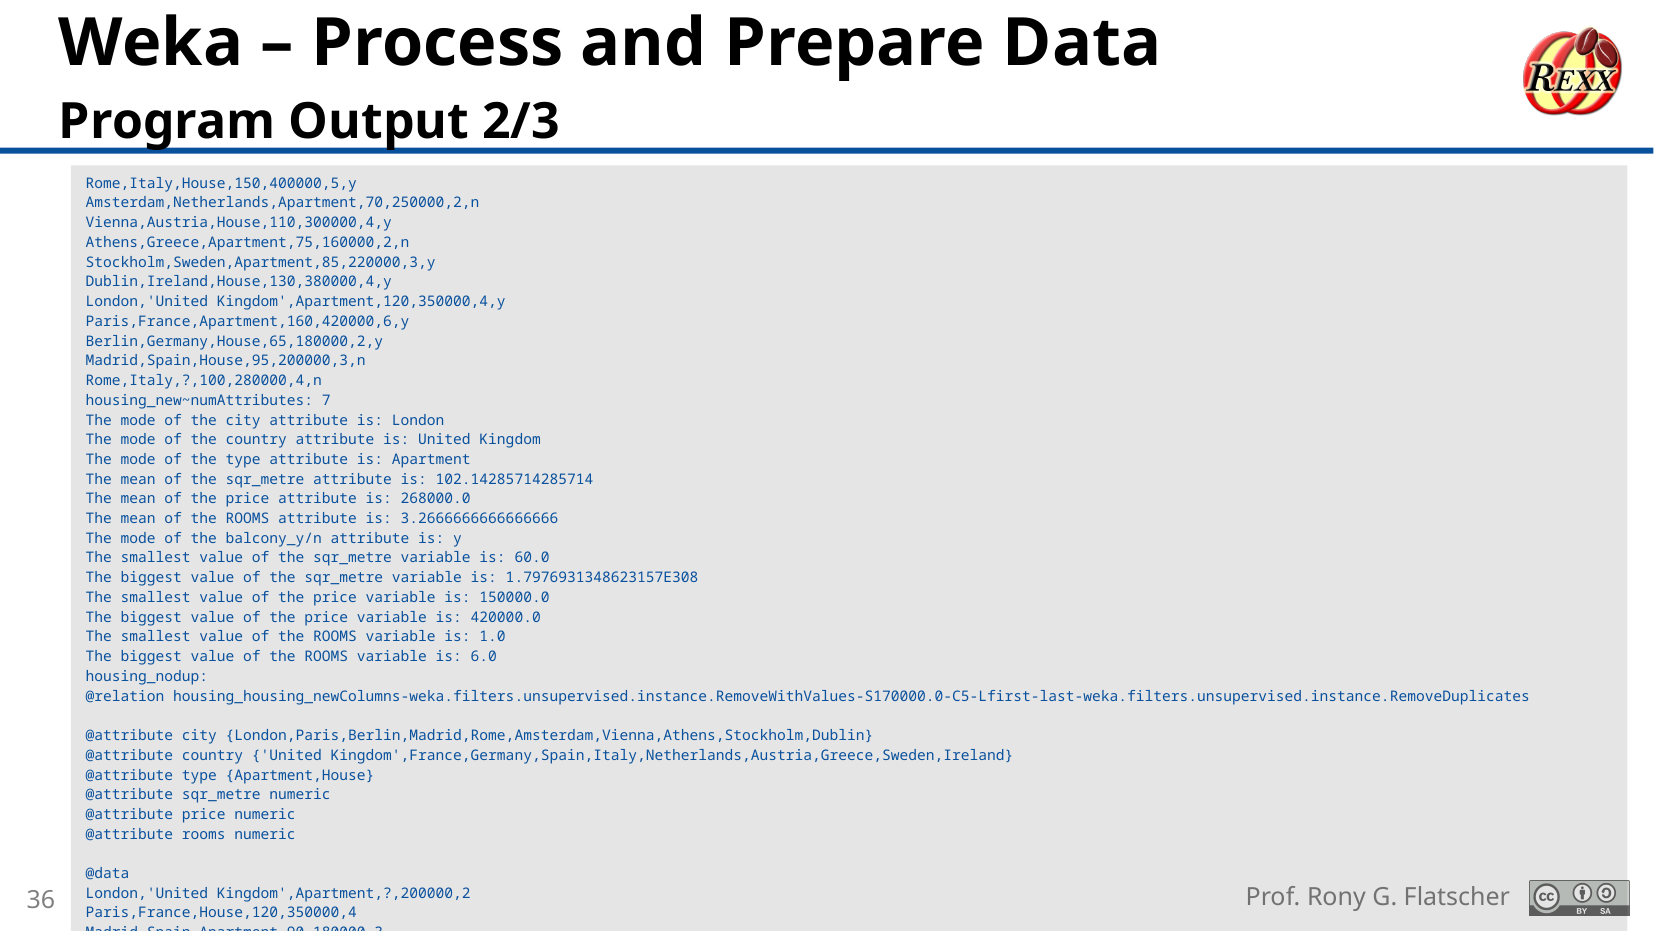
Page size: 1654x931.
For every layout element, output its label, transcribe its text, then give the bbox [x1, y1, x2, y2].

text_box Rome,Italy,House,150,400000,5,y Amsterdam,Netherlands,Apartment,70,250000,2,n Vienna,Austria,House,110,300000,4,y Athens,Greece,Apartment,75,160000,2,n Stockholm,Sweden,Apartment,85,220000,3,y Dublin,Ireland,House,130,380000,4,y London,'United Kingdom',Apartment,120,350000,4,y Paris,France,Apartment,160,420000,6,y Berlin,Germany,House,65,180000,2,y Madrid,Spain,House,95,200000,3,n Rome,Italy,?,100,280000,4,n housing_new~numAttributes: 7 The mode of the city attribute is: London The mode of the country attribute is: United Kingdom The mode of the type attribute is: Apartment The mean of the sqr_metre attribute is: 102.14285714285714 The mean of the price attribute is: 268000.0 The mean of the ROOMS attribute is: 3.2666666666666666 The mode of the balcony_y/n attribute is: y The smallest value of the sqr_metre variable is: 60.0 The biggest value of the sqr_metre variable is: 1.7976931348623157E308 The smallest value of the price variable is: 150000.0 The biggest value of the price variable is: 420000.0 The smallest value of the ROOMS variable is: 1.0 The biggest value of the ROOMS variable is: 6.0 housing_nodup: @relation housing_housing_newColumns-weka.filters.unsupervised.instance.RemoveWithValues-S170000.0-C5-Lfirst-last-weka.filters.unsupervised.instance.RemoveDuplicates @attribute city {London,Paris,Berlin,Madrid,Rome,Amsterdam,Vienna,Athens,Stockholm,Dublin} @attribute country {'United Kingdom',France,Germany,Spain,Italy,Netherlands,Austria,Greece,Sweden,Ireland} @attribute type {Apartment,House} @attribute sqr_metre numeric @attribute price numeric @attribute rooms numeric @data London,'United Kingdom',Apartment,?,200000,2 Paris,France,House,120,350000,4 Madrid,Spain,Apartment,90,180000,3 Rome,Italy,House,150,400000,5 [70, 165, 1628, 931]
title Weka – Process and Prepare Data Program Output 2/3 [0, 0, 1625, 150]
